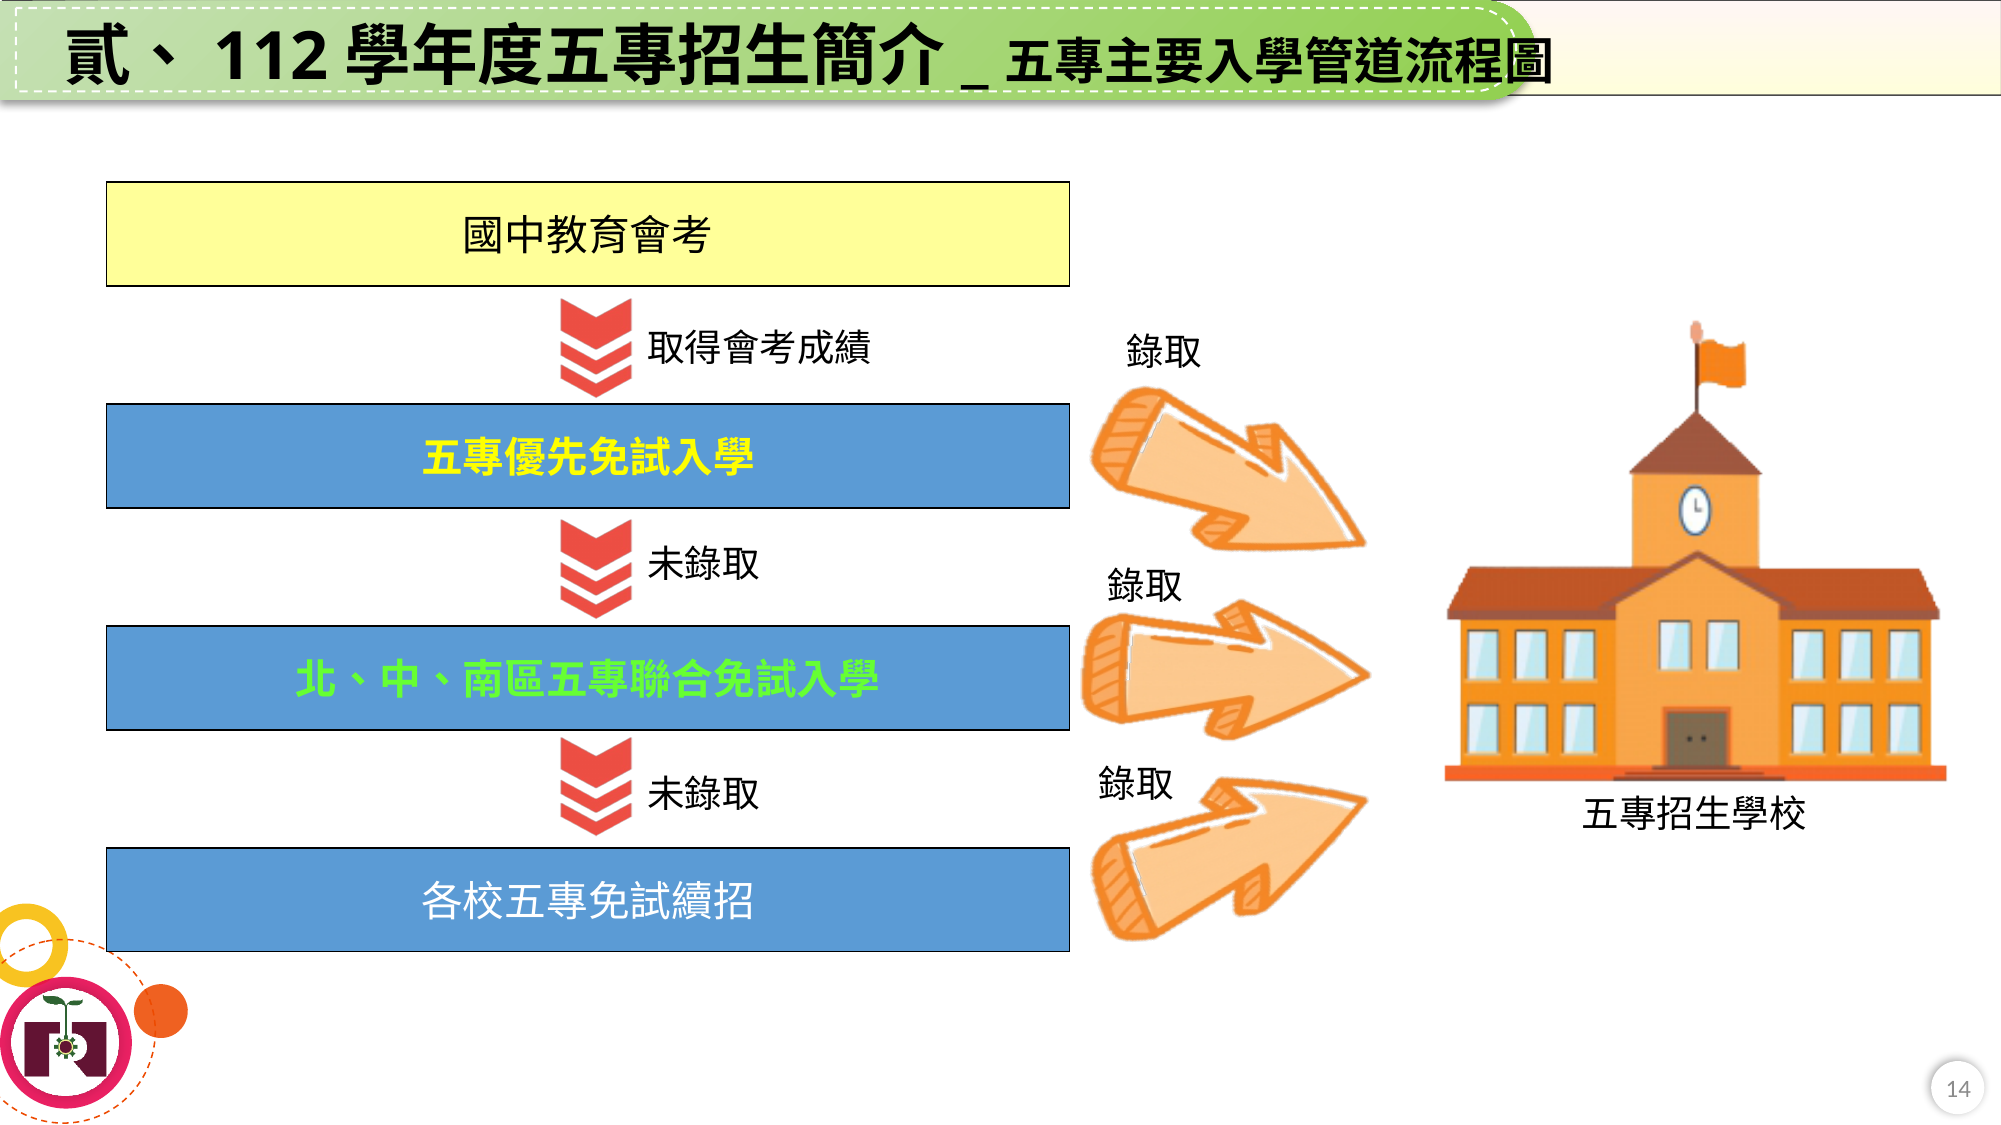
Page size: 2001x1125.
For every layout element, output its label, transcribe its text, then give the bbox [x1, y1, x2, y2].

text_box 五專招生學校 [1536, 782, 1935, 843]
text_box 各校五專免試續招 [106, 847, 1070, 952]
picture [553, 734, 638, 841]
text_box 錄取 [1111, 320, 1260, 381]
text_box 北、中、南區五專聯合免試入學 [106, 625, 1070, 730]
picture [11, 988, 119, 1096]
picture [553, 295, 638, 402]
text_box 錄取 [1084, 752, 1232, 813]
picture [932, 171, 2000, 1113]
picture [553, 516, 638, 623]
text_box 取得會考成績 [638, 316, 897, 377]
text_box 貳、112學年度五專招生簡介_五專主要入學管道流程圖 [0, 0, 1666, 109]
text_box 未錄取 [638, 532, 781, 593]
text_box 五專優先免試入學 [106, 404, 1070, 508]
text_box 國中教育會考 [106, 182, 1070, 287]
text_box 錄取 [1093, 554, 1242, 615]
text_box 未錄取 [638, 762, 781, 823]
